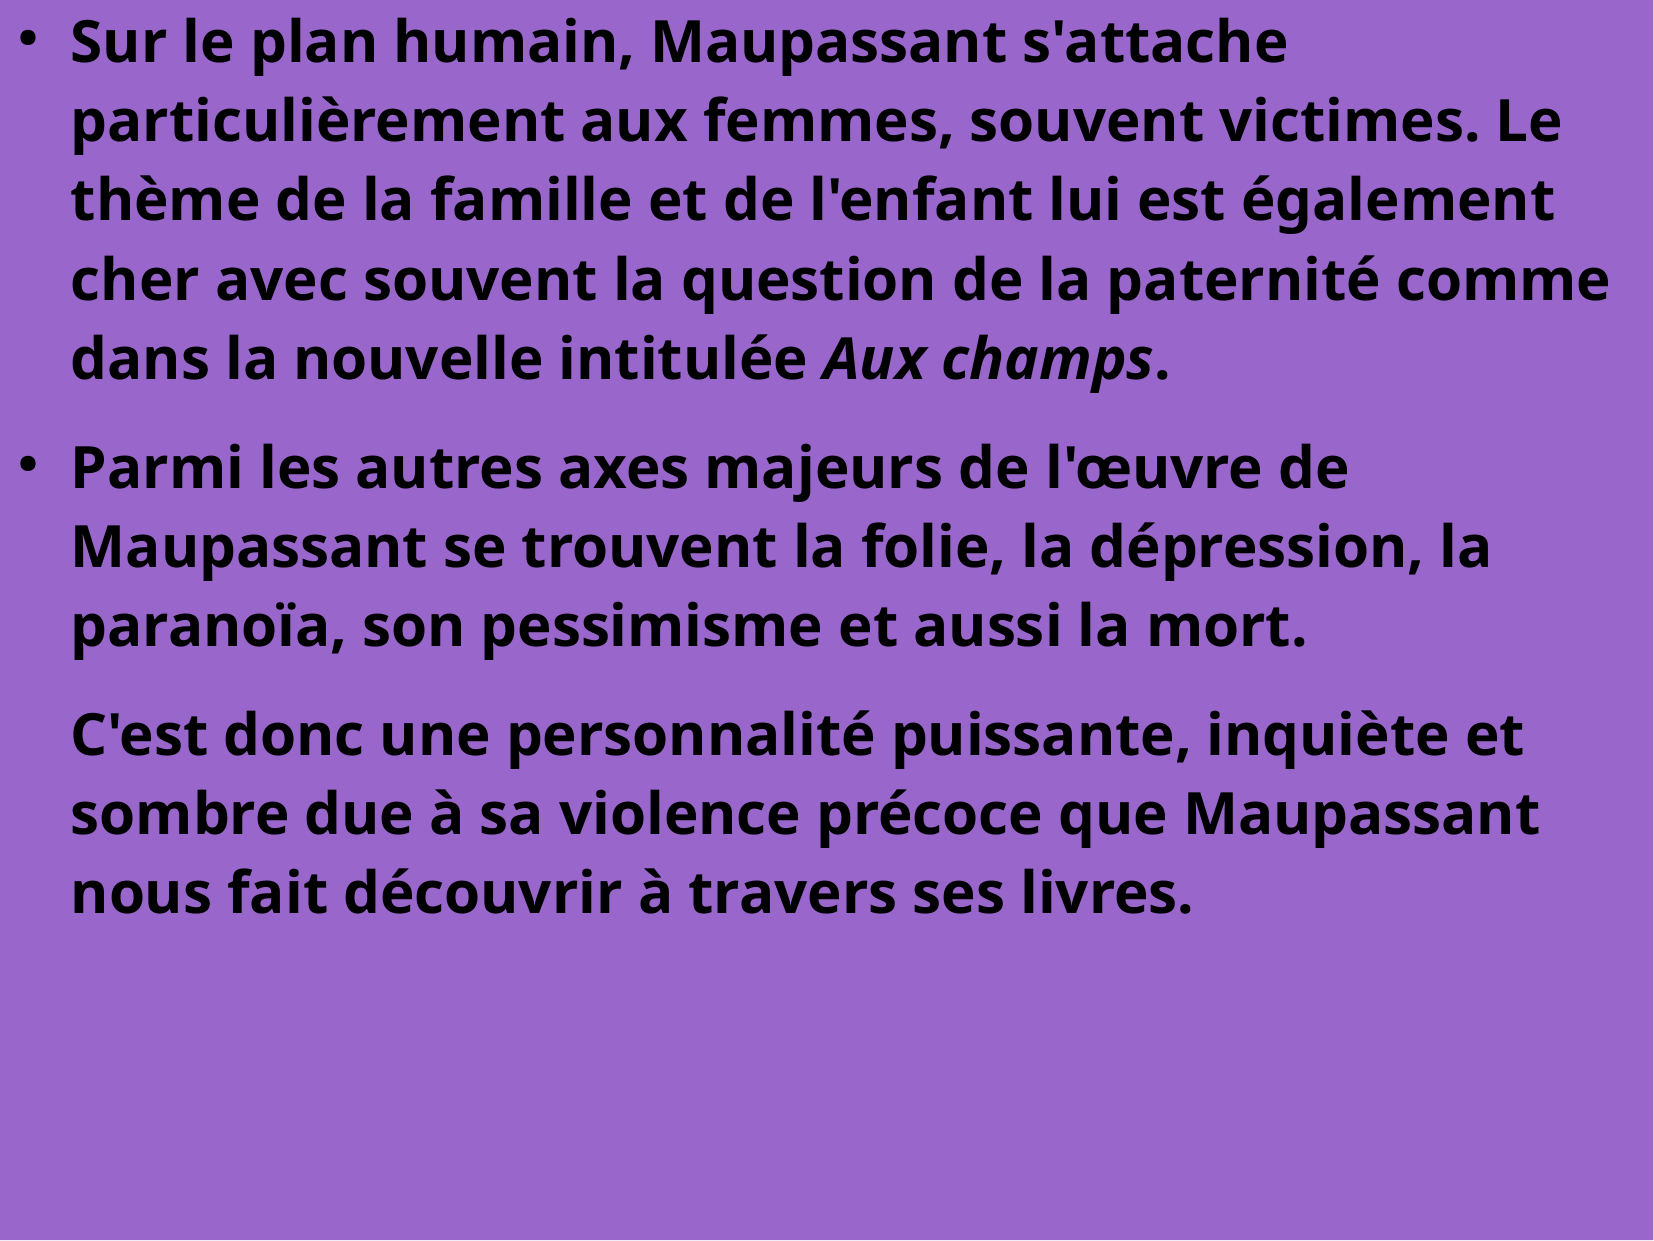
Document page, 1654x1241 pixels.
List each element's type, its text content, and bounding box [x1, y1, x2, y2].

list Sur le plan humain, Maupassant s'attache particulièrement aux femmes, souvent victimes. Le thème de la famille et de l'enfant lui est également cher avec souvent la question de la paternité comme dans la nouvelle intitulée Aux champs. Parmi les autres axes majeurs de l'œuvre de Maupassant se trouvent la folie, la dépression, la paranoïa, son pessimisme et aussi la mort. C'est donc une personnalité puissante, inquiète et sombre due à sa violence précoce que Maupassant nous fait découvrir à travers ses livres. [0, 0, 1654, 1241]
